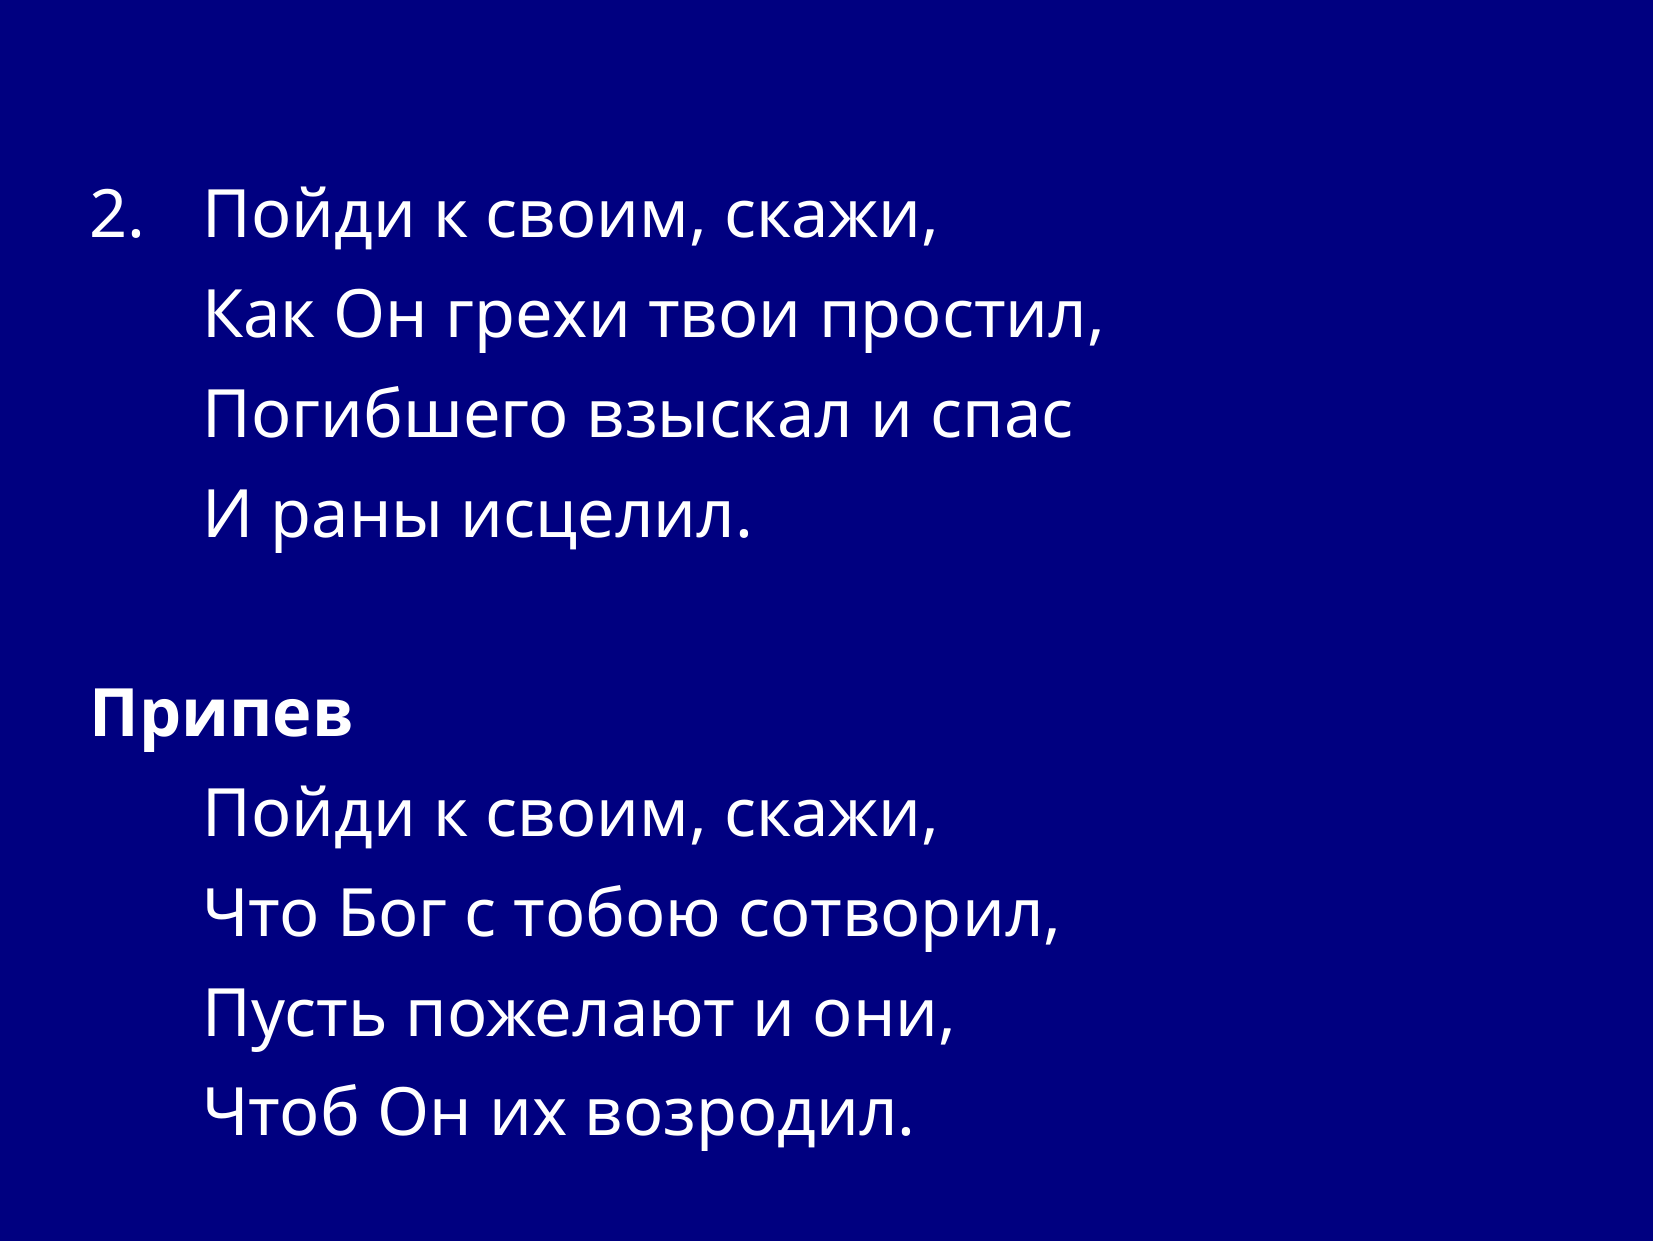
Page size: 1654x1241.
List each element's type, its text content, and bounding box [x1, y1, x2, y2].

text_box 2. Пойди к своим, скажи, Как Он грехи твои простил, Погибшего взыскал и спас И раны исцелил. Припев Пойди к своим, скажи, Что Бог с тобою сотворил, Пусть пожелают и они, Чтоб Он их возродил. [75, 150, 1576, 1163]
